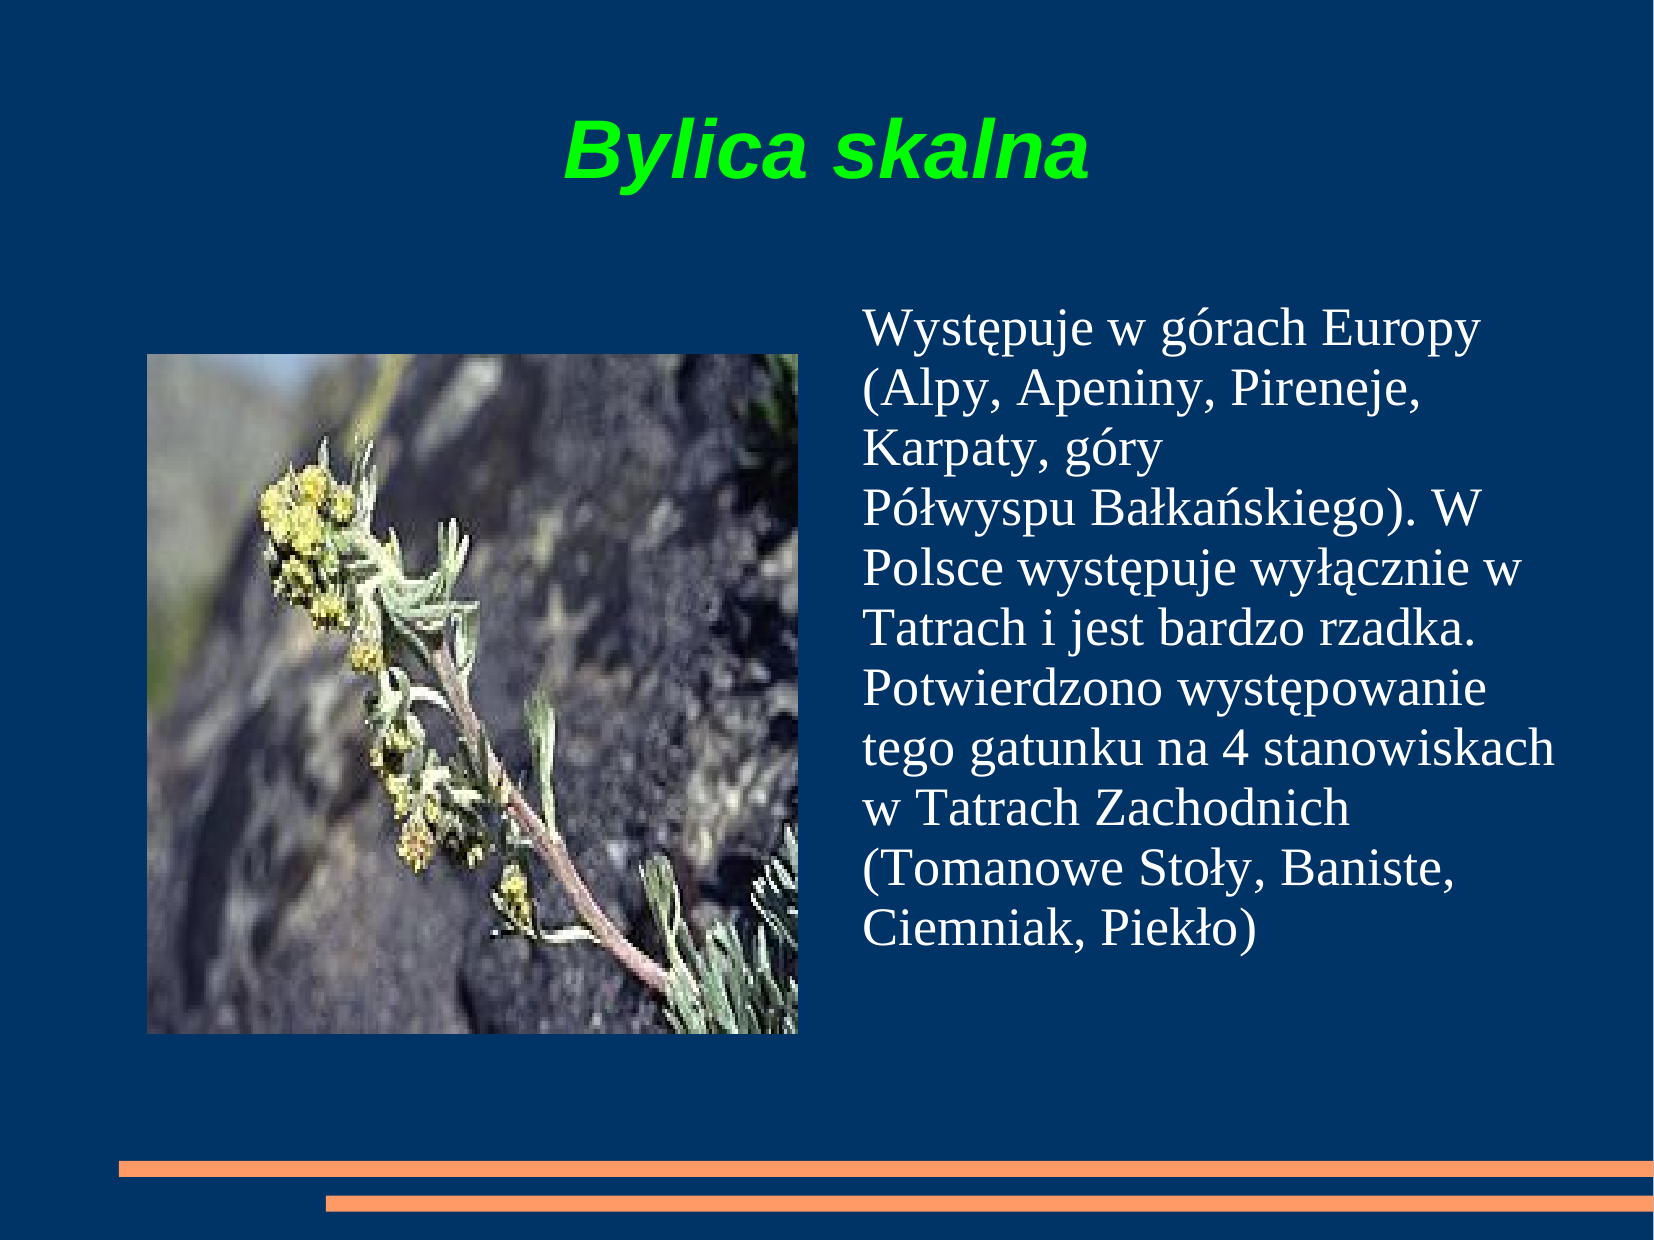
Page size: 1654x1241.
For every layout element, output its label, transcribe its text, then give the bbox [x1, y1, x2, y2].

title Bylica skalna [121, 53, 1534, 247]
picture [147, 354, 798, 1034]
list Występuje w górach Europy (Alpy, Apeniny, Pireneje, Karpaty, góry Półwyspu Bałkańskiego). W Polsce występuje wyłącznie w Tatrach i jest bardzo rzadka. Potwierdzono występowanie tego gatunku na 4 stanowiskach w Tatrach Zachodnich (Tomanowe Stoły, Baniste, Ciemniak, Piekło) [862, 297, 1565, 1093]
